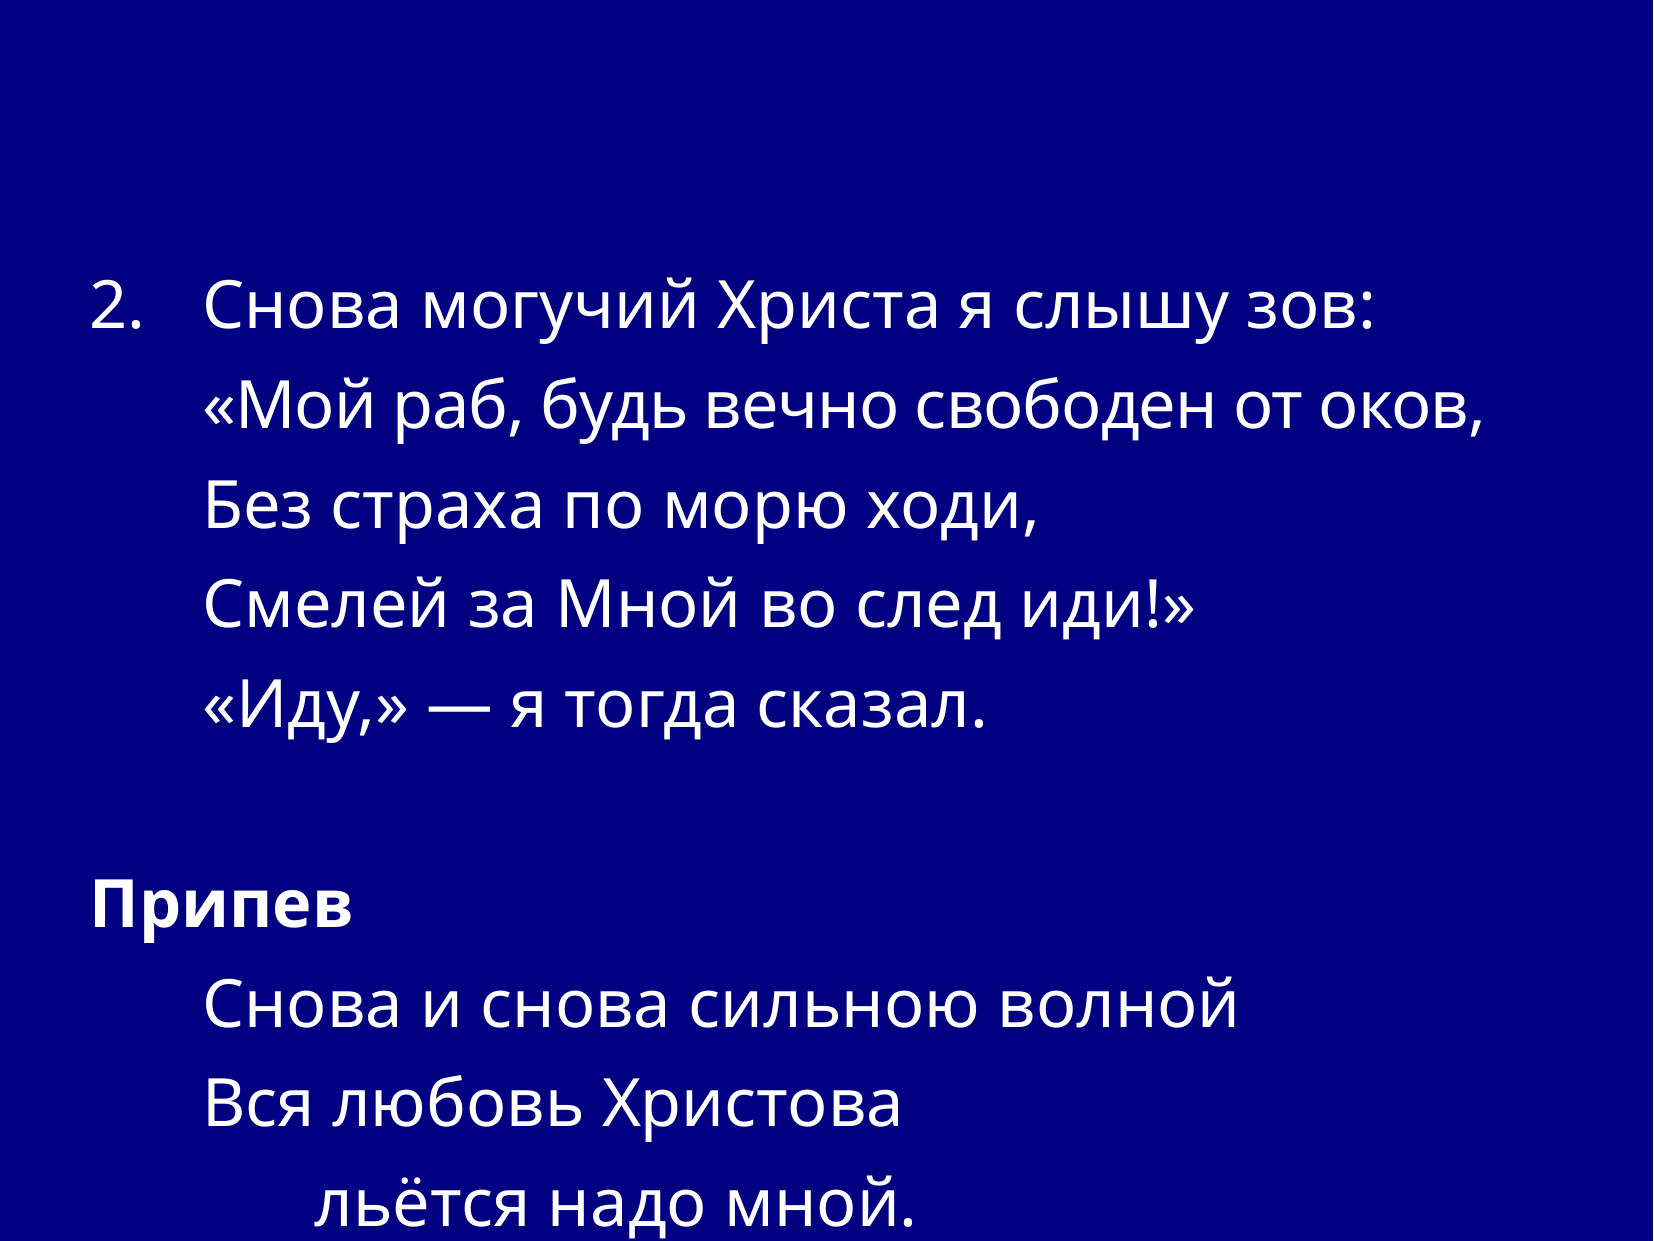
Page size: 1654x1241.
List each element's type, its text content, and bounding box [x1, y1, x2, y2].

text_box 2. Снова могучий Христа я слышу зов: «Мой раб, будь вечно свободен от оков, Без страха по морю ходи, Смелей за Мной во след иди!» «Иду,» — я тогда сказал. Припев Снова и снова сильною волной Вся любовь Христова льётся надо мной. [75, 150, 1653, 1163]
